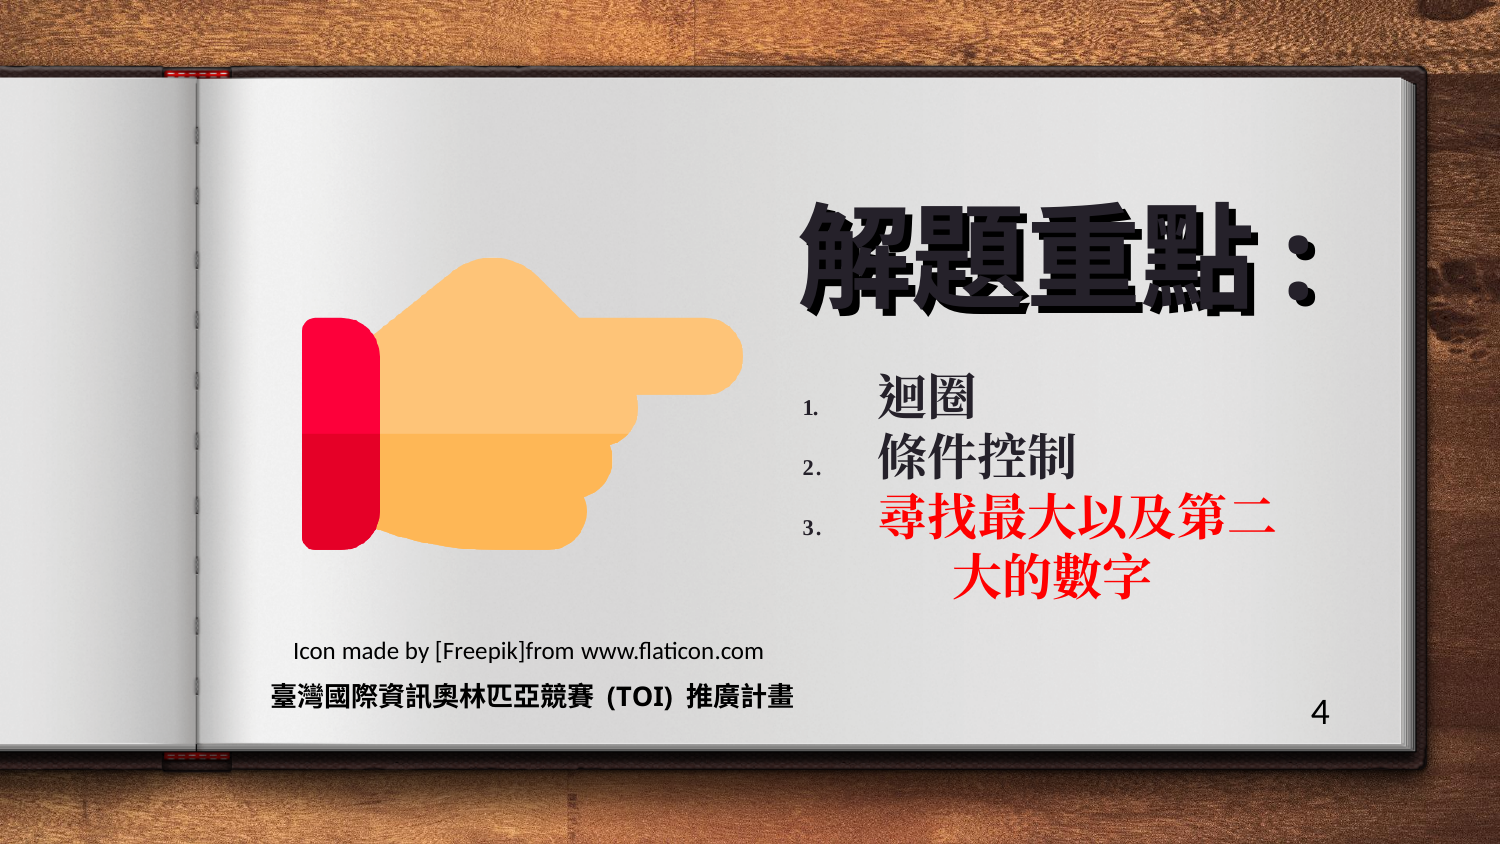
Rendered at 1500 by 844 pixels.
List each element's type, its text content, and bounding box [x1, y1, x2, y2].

title 解題重點: [782, 146, 1313, 338]
picture [302, 183, 743, 624]
subtitle 迴圈 條件控制 尋找最大以及第二大的數字 [787, 350, 1341, 673]
text_box Icon made by [Freepik]from www.flaticon.com [278, 627, 802, 672]
text_box [1295, 672, 1386, 737]
